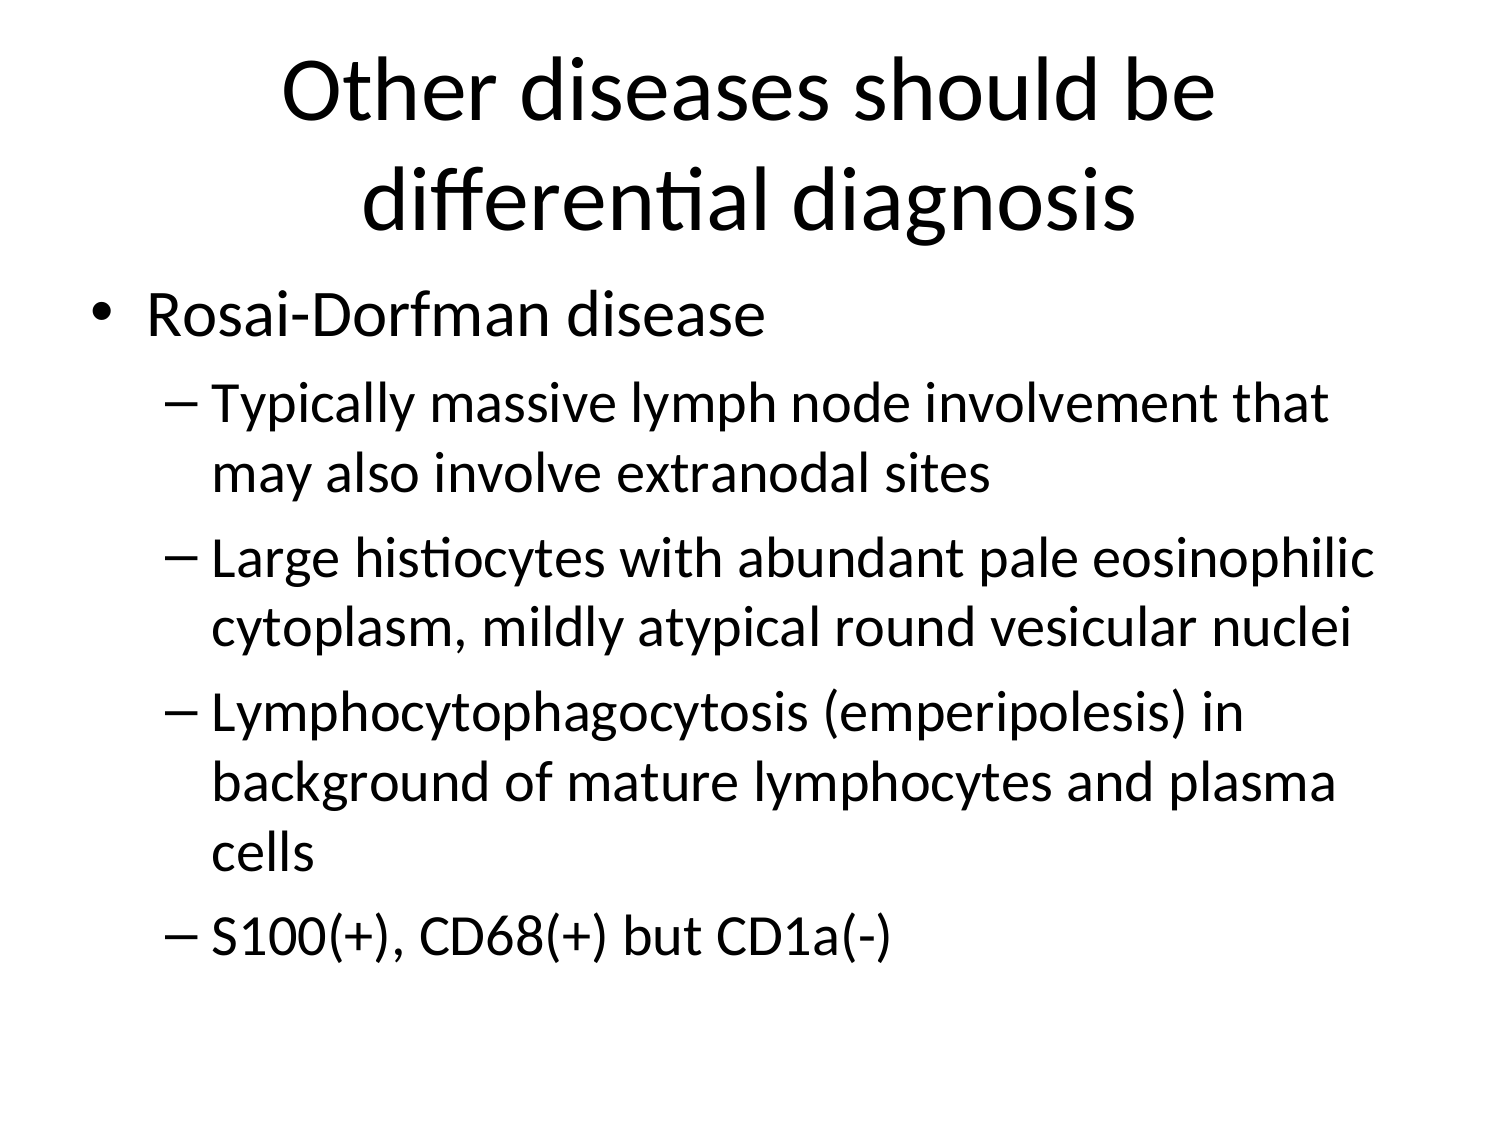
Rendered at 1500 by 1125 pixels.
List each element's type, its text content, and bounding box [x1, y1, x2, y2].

title Other diseases should be differential diagnosis [75, 45, 1426, 233]
list Rosai-Dorfman disease Typically massive lymph node involvement that may also involve extranodal sites Large histiocytes with abundant pale eosinophilic cytoplasm, mildly atypical round vesicular nuclei Lymphocytophagocytosis (emperipolesis) in background of mature lymphocytes and plasma cells S100(+), CD68(+) but CD1a(-) [75, 262, 1426, 1005]
